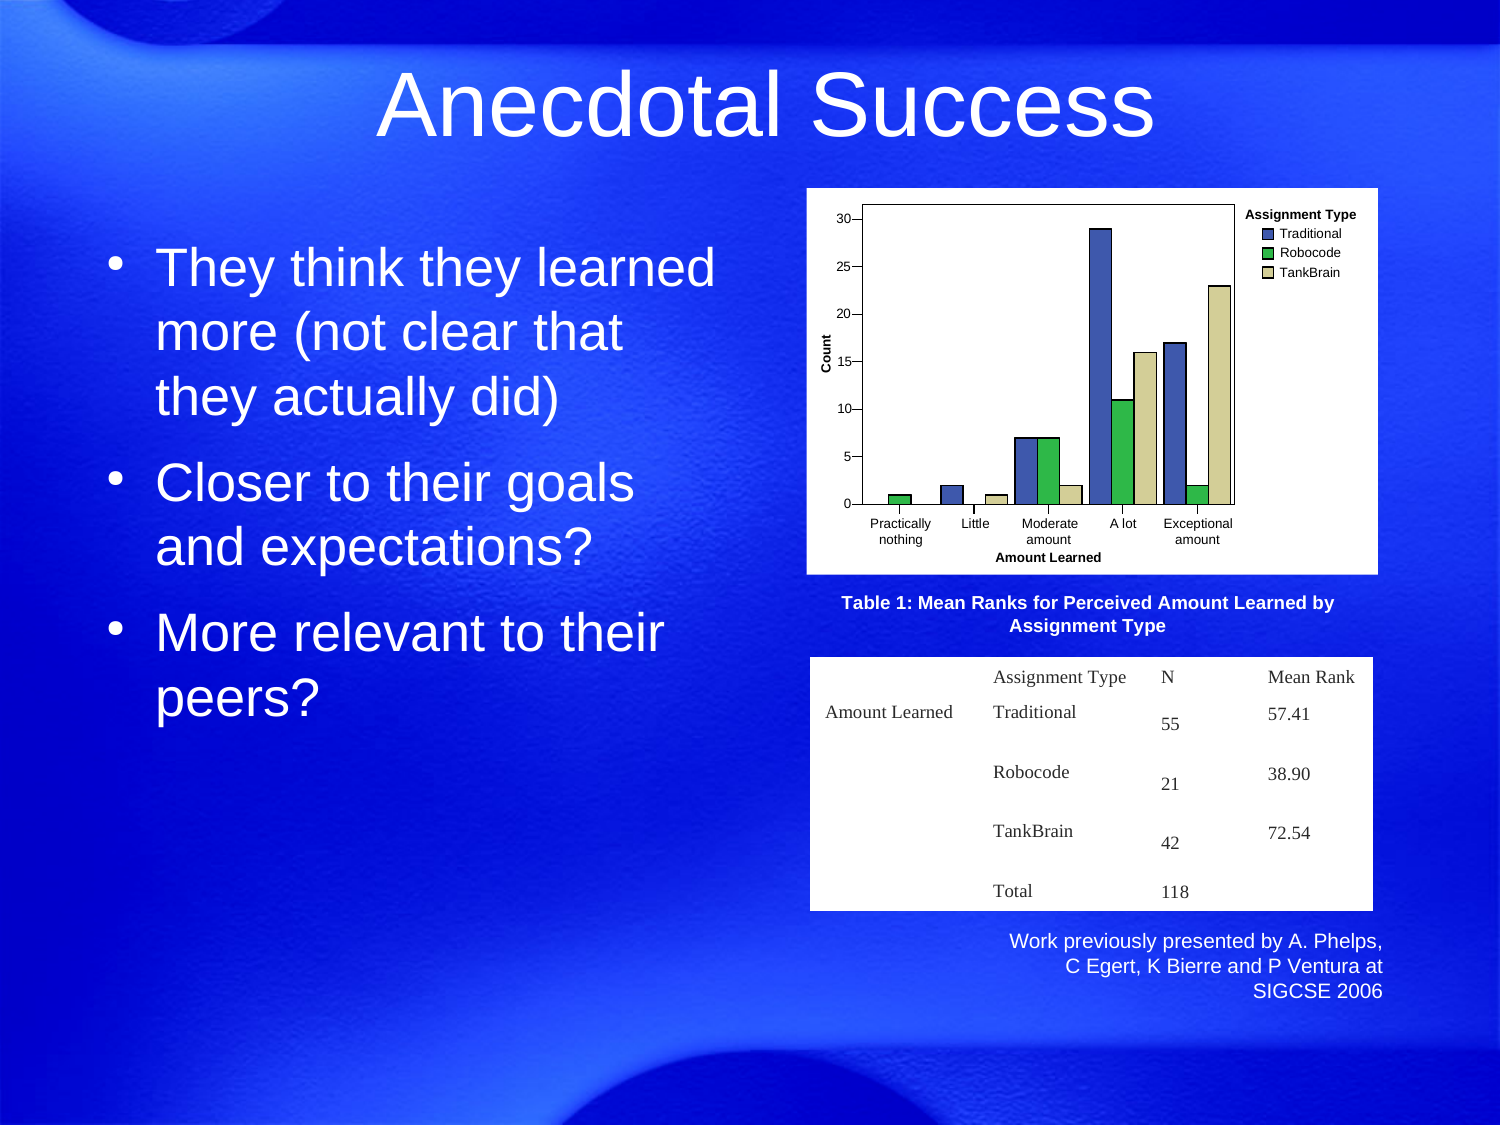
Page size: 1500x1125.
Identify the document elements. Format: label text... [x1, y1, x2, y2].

table_cell 21 [1146, 754, 1253, 814]
table_cell 42 [1146, 814, 1253, 874]
text_box Table 1: Mean Ranks for Perceived Amount Learned by Assignment Type [802, 583, 1373, 644]
table_cell [1253, 874, 1373, 911]
title Anecdotal Success [62, 37, 1440, 163]
table_cell 57.41 [1253, 695, 1373, 754]
table_cell 118 [1146, 874, 1253, 911]
text_box Work previously presented by A. Phelps, C Egert, K Bierre and P Ventura at SIGCSE 2006 [985, 919, 1398, 1011]
table_header Mean Rank [1253, 657, 1373, 695]
table_header Assignment Type [978, 657, 1146, 695]
table_cell 38.90 [1253, 754, 1373, 814]
table_cell Amount Learned [810, 695, 978, 911]
table_cell Traditional [978, 695, 1146, 754]
table_cell Robocode [978, 754, 1146, 814]
list They think they learned more (not clear that they actually did) Closer to their goals and expectations? More relevant to their peers? [75, 224, 738, 786]
table_cell Total [978, 874, 1146, 911]
table_header [810, 657, 978, 695]
table_cell 55 [1146, 695, 1253, 754]
picture [0, 0, 1500, 1125]
table_cell TankBrain [978, 814, 1146, 874]
table_cell 72.54 [1253, 814, 1373, 874]
table_header N [1146, 657, 1253, 695]
